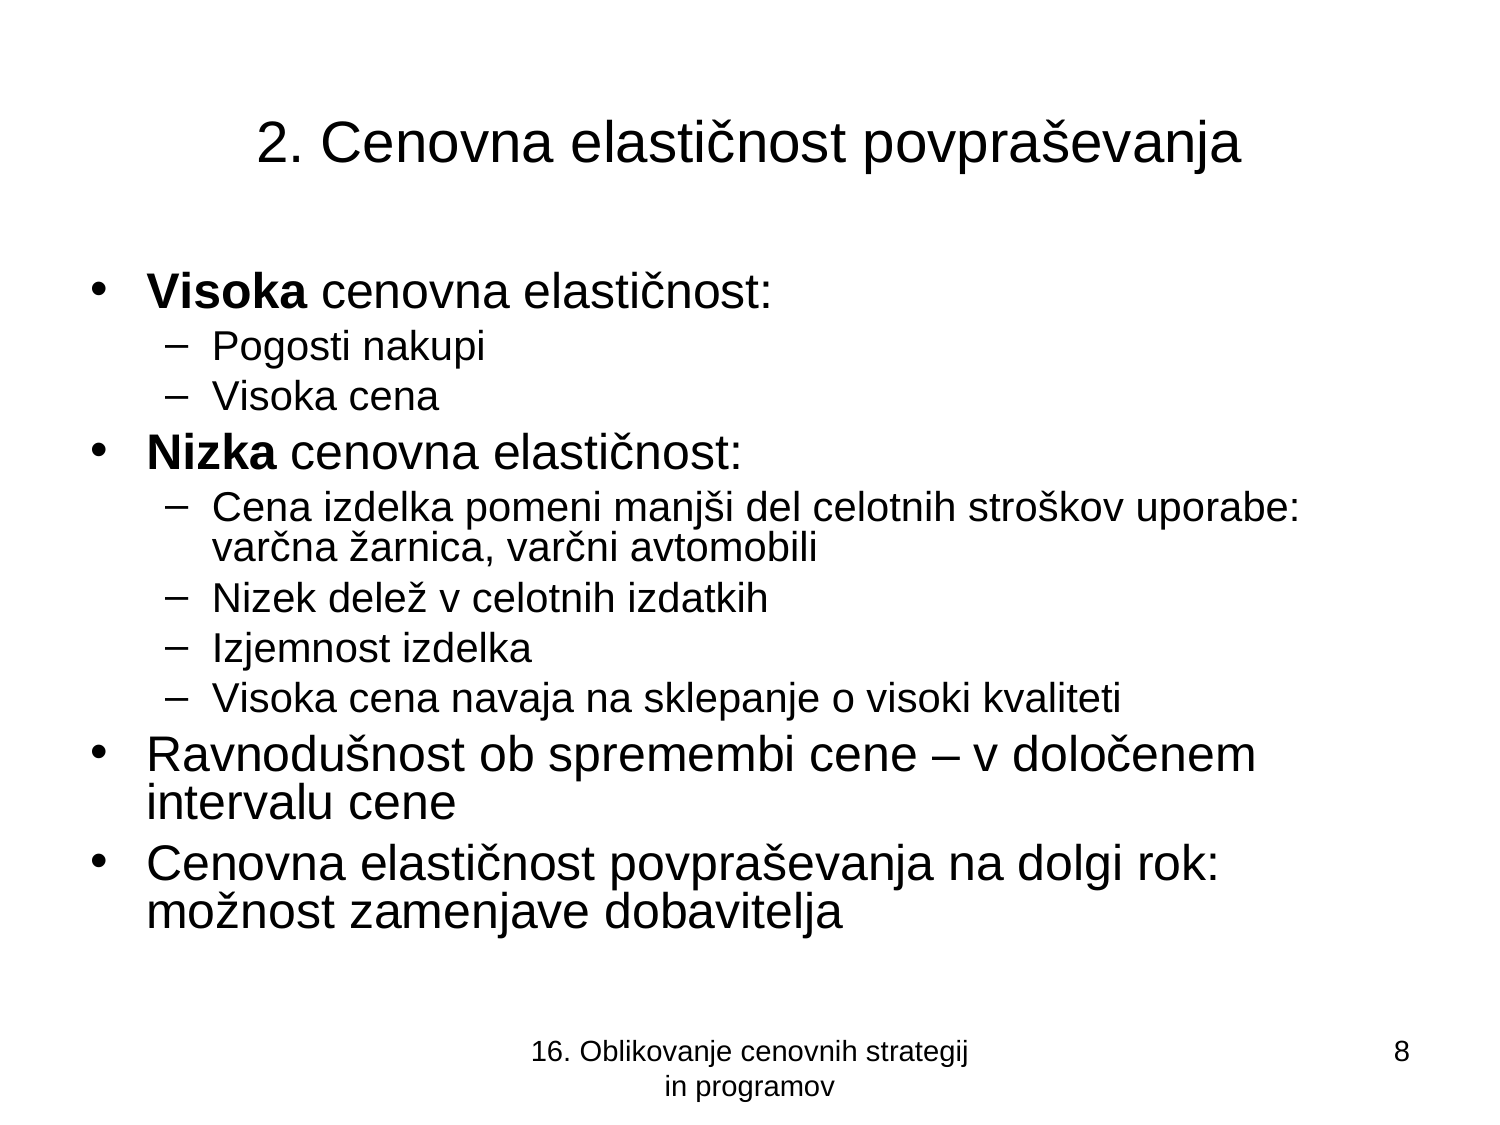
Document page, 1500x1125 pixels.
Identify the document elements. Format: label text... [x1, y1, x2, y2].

title 2. Cenovna elastičnost povpraševanja [75, 45, 1426, 233]
text_box 16. Oblikovanje cenovnih strategij in programov [512, 1024, 988, 1103]
text_box <number> [1074, 1024, 1426, 1103]
list Visoka cenovna elastičnost: Pogosti nakupi Visoka cena Nizka cenovna elastičnost: Cena izdelka pomeni manjši del celotnih stroškov uporabe: varčna žarnica, varčni avtomobili Nizek delež v celotnih izdatkih Izjemnost izdelka Visoka cena navaja na sklepanje o visoki kvaliteti Ravnodušnost ob spremembi cene – v določenem intervalu cene Cenovna elastičnost povpraševanja na dolgi rok: možnost zamenjave dobavitelja [75, 262, 1426, 1006]
